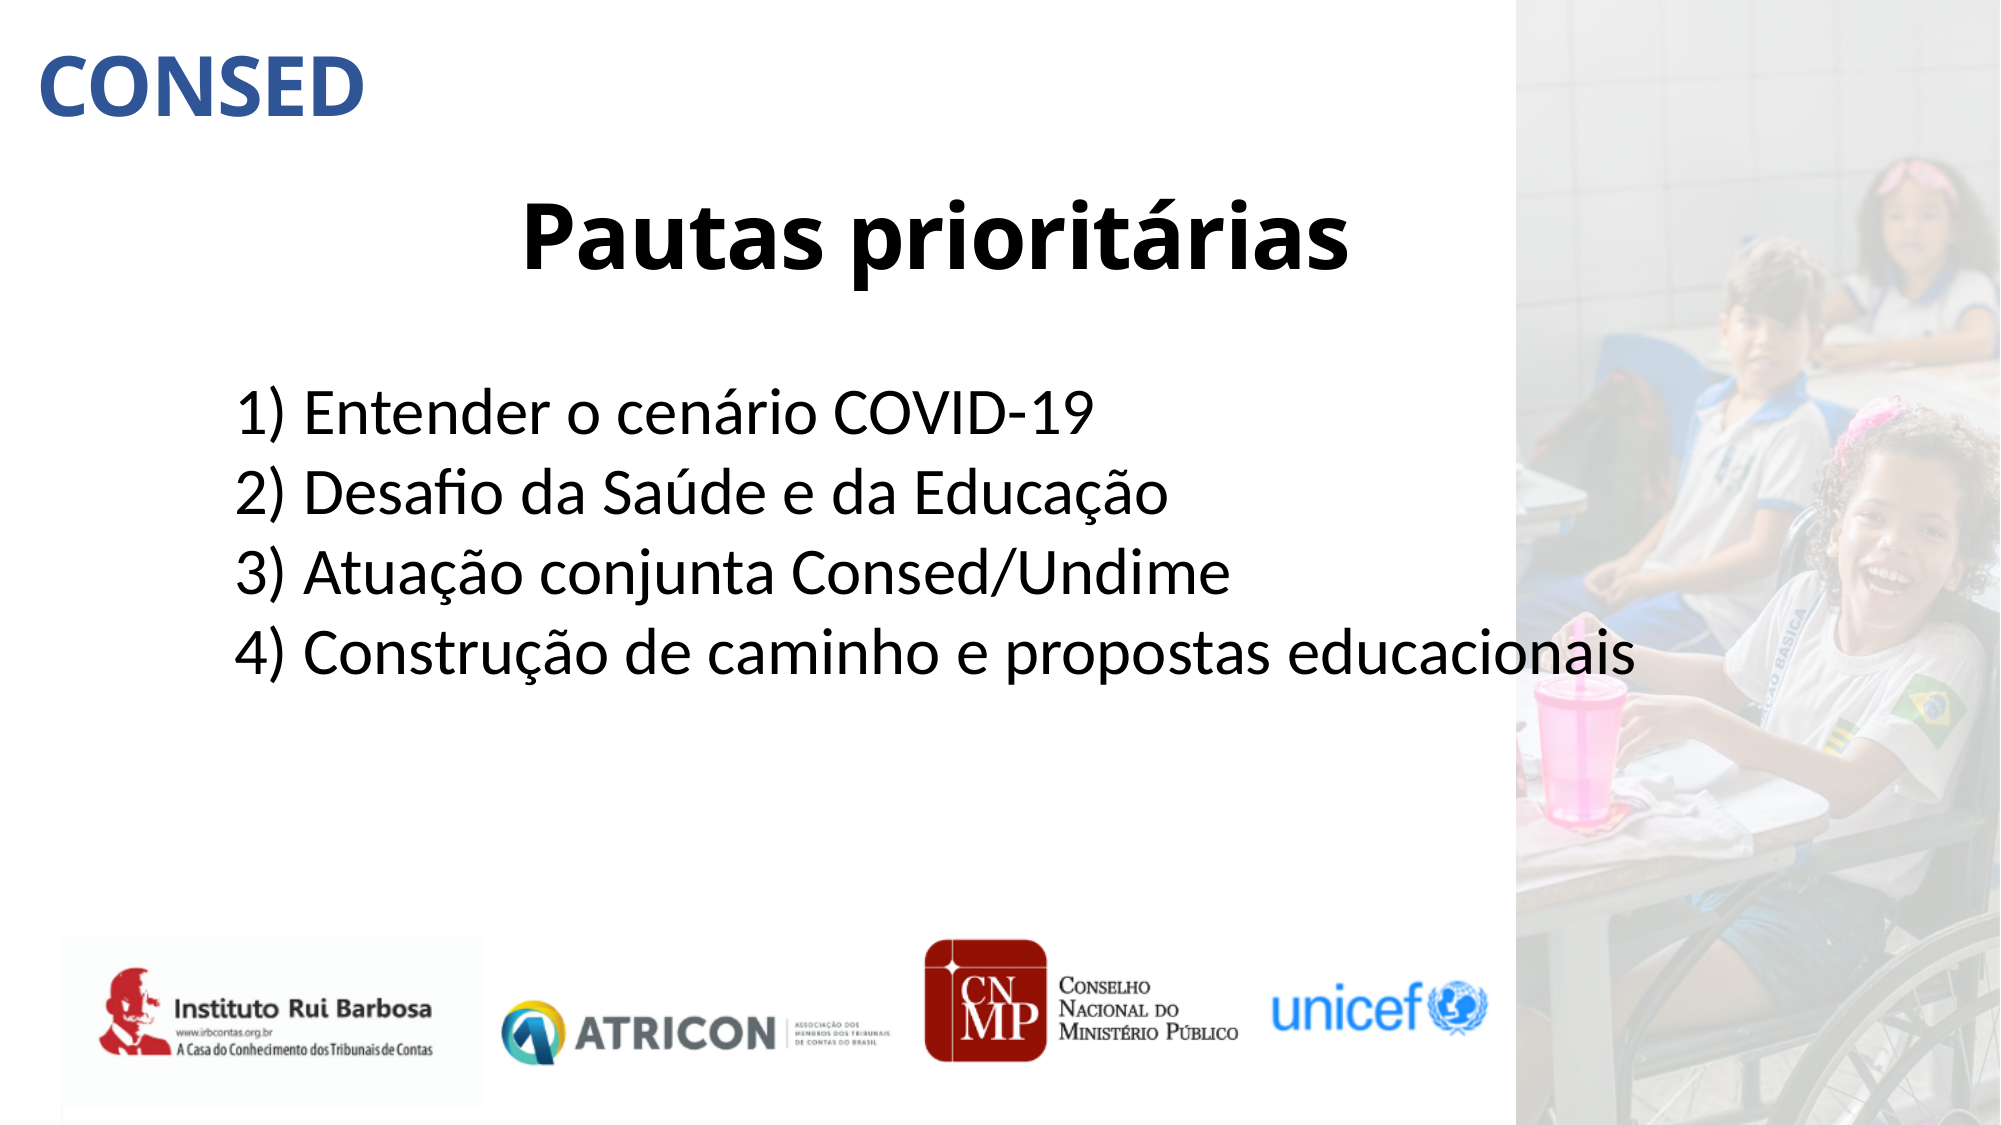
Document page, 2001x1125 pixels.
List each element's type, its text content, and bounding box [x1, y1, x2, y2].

text_box Pautas prioritárias 1) Entender o cenário COVID-19 2) Desafio da Saúde e da Educação 3) Atuação conjunta Consed/Undime 4) Construção de caminho e propostas educacionais [219, 167, 1784, 799]
text_box CONSED [21, 25, 1278, 142]
picture [61, 0, 2000, 1125]
